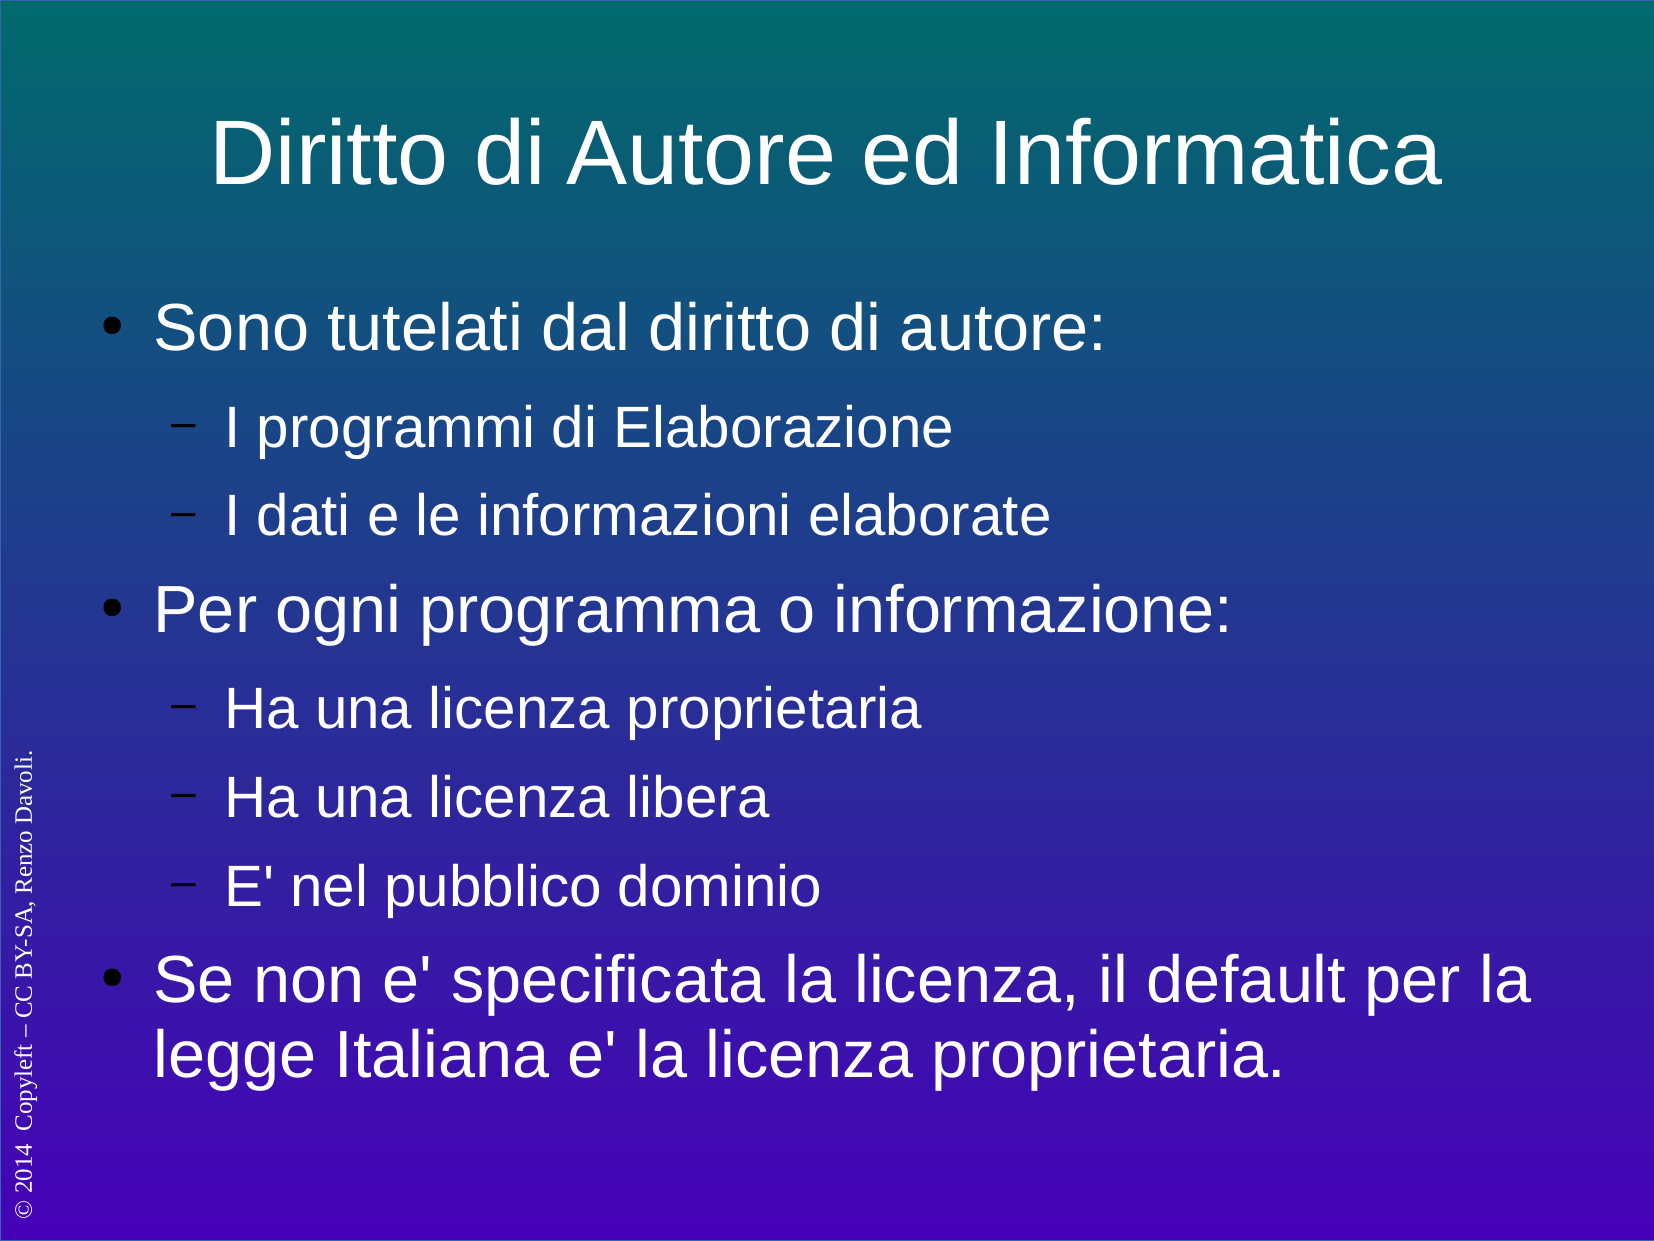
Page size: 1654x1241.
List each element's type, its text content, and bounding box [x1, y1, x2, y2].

title Diritto di Autore ed Informatica [82, 49, 1571, 257]
list Sono tutelati dal diritto di autore: I programmi di Elaborazione I dati e le informazioni elaborate Per ogni programma o informazione: Ha una licenza proprietaria Ha una licenza libera E' nel pubblico dominio Se non e' specificata la licenza, il default per la legge Italiana e' la licenza proprietaria. [82, 290, 1571, 1141]
